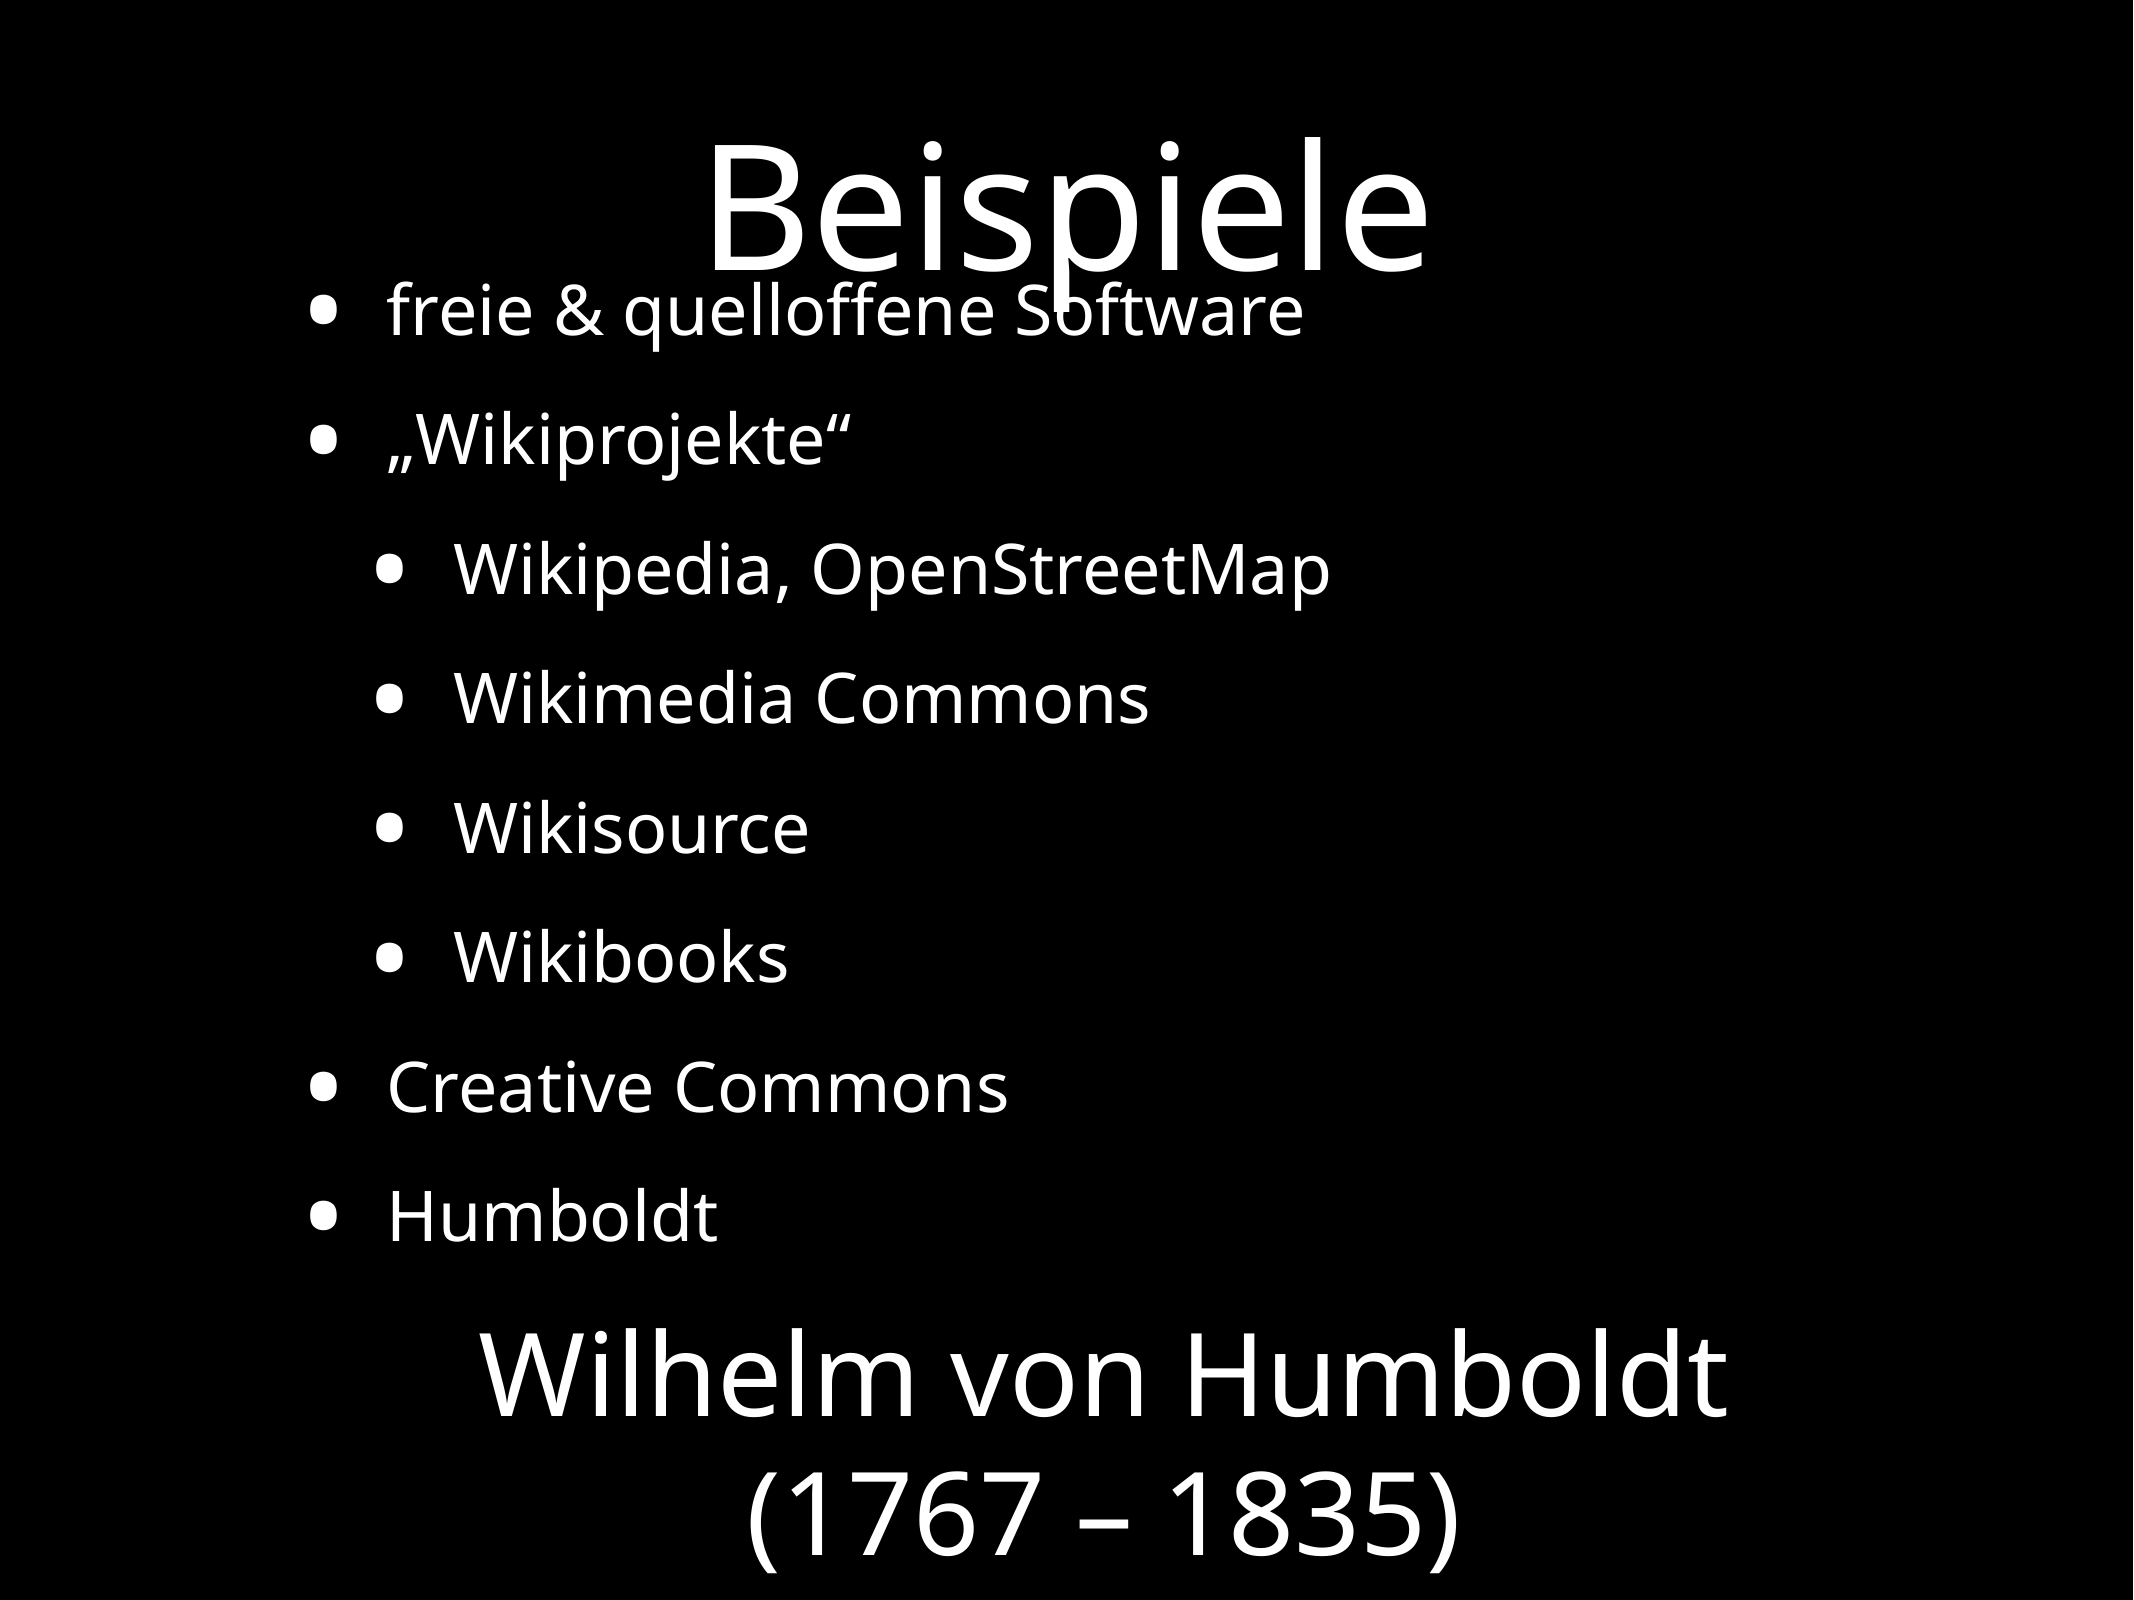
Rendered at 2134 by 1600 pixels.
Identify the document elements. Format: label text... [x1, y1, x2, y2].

title Beispiele [208, 0, 1925, 400]
list freie & quelloffene Software „Wikiprojekte“ Wikipedia, OpenStreetMap Wikimedia Commons Wikisource Wikibooks Creative Commons Humboldt Wilhelm von Humboldt (1767 – 1835) [245, 254, 1963, 1590]
